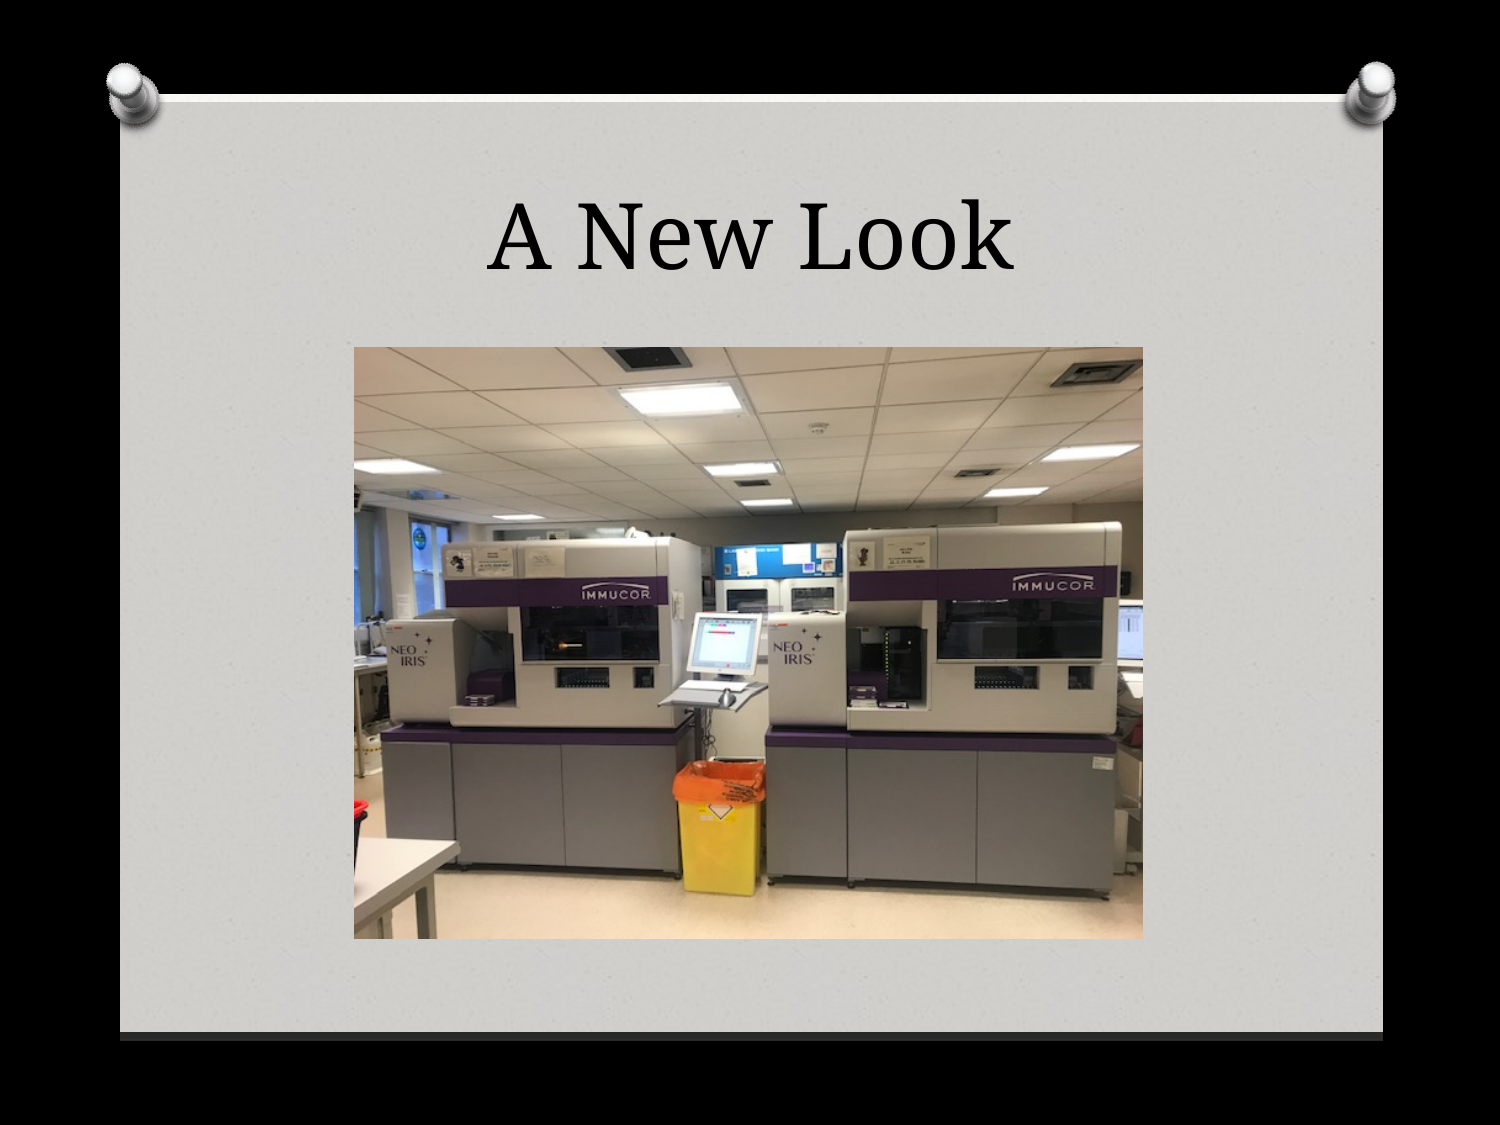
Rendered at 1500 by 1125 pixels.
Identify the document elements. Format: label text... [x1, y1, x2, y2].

picture [354, 347, 1143, 939]
title A New Look [179, 134, 1323, 332]
